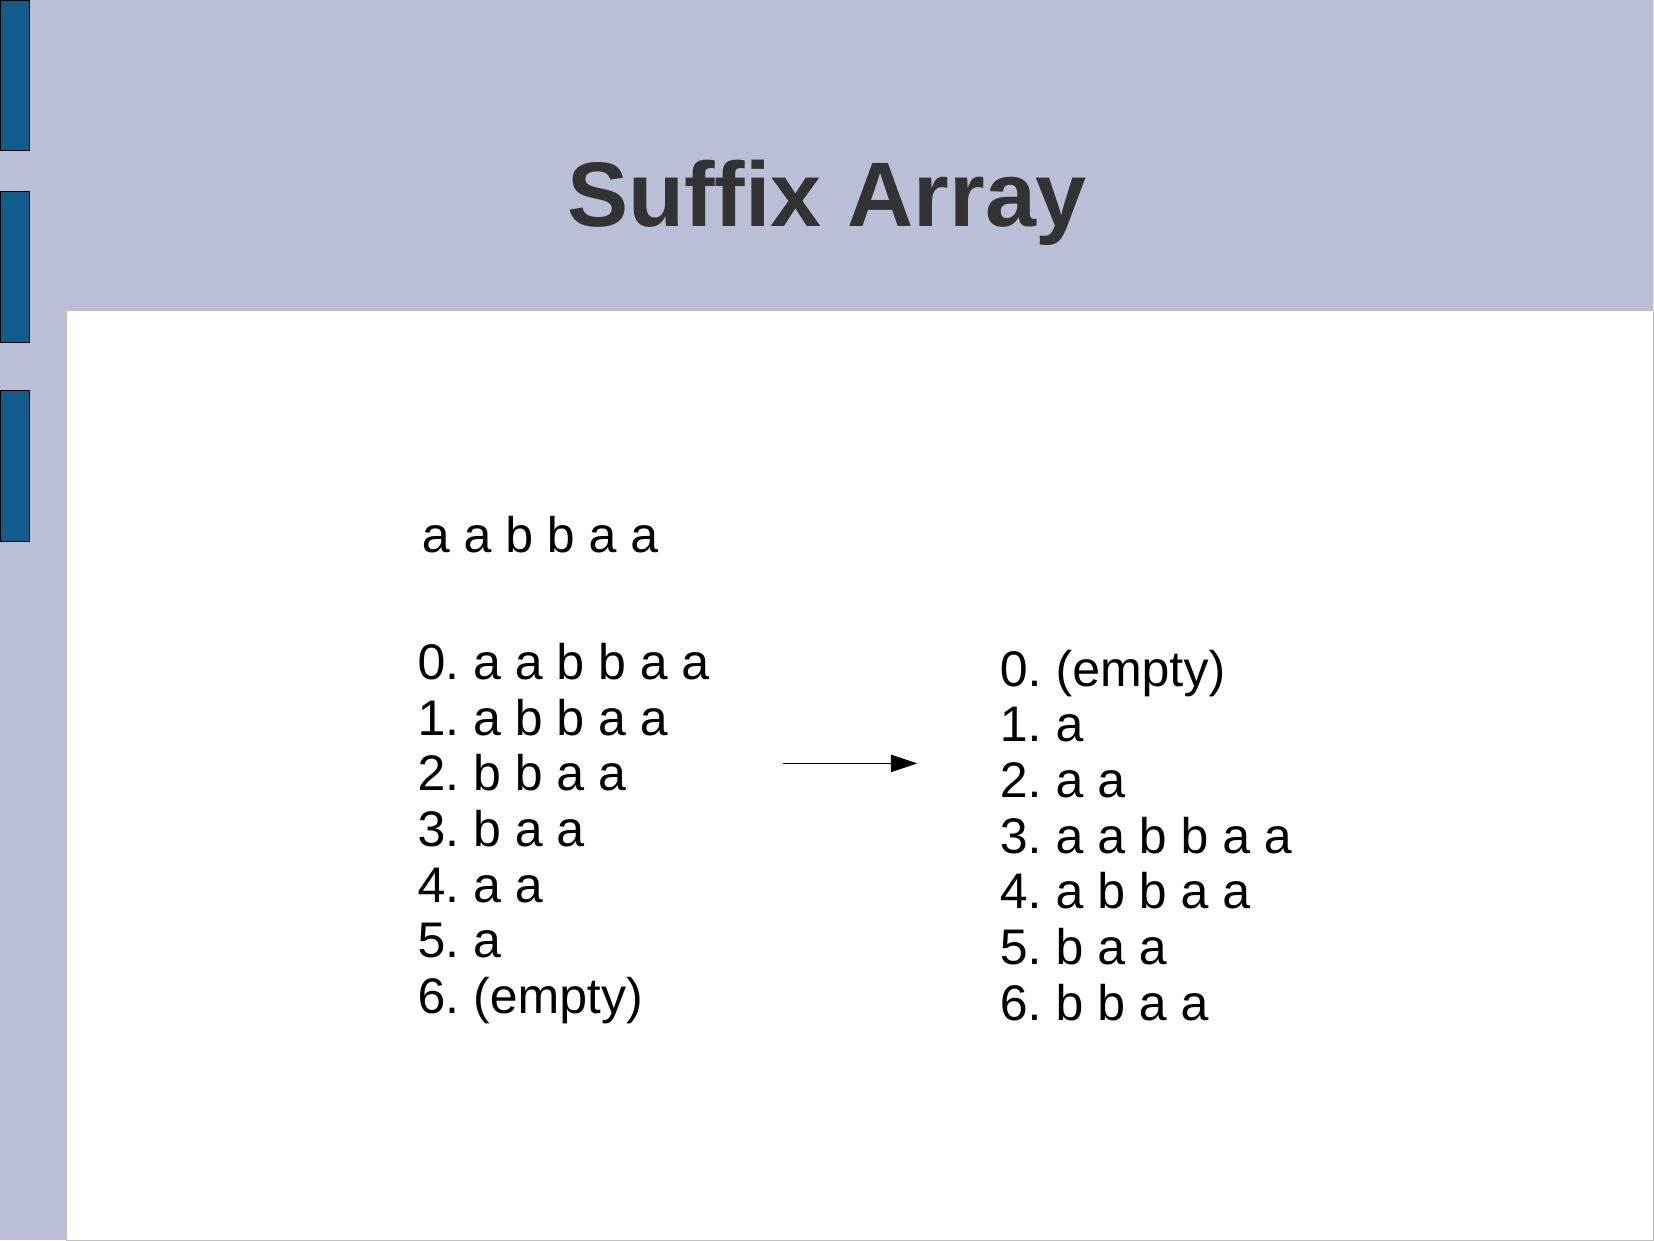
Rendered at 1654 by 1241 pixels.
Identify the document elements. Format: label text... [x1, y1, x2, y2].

text_box a a b b a a [421, 506, 659, 563]
title Suffix Array [121, 91, 1534, 299]
text_box 0. (empty) 1. a 2. a a 3. a a b b a a 4. a b b a a 5. b a a 6. b b a a [999, 640, 1293, 1032]
text_box 0. a a b b a a 1. a b b a a 2. b b a a 3. b a a 4. a a 5. a 6. (empty) [417, 633, 710, 1025]
